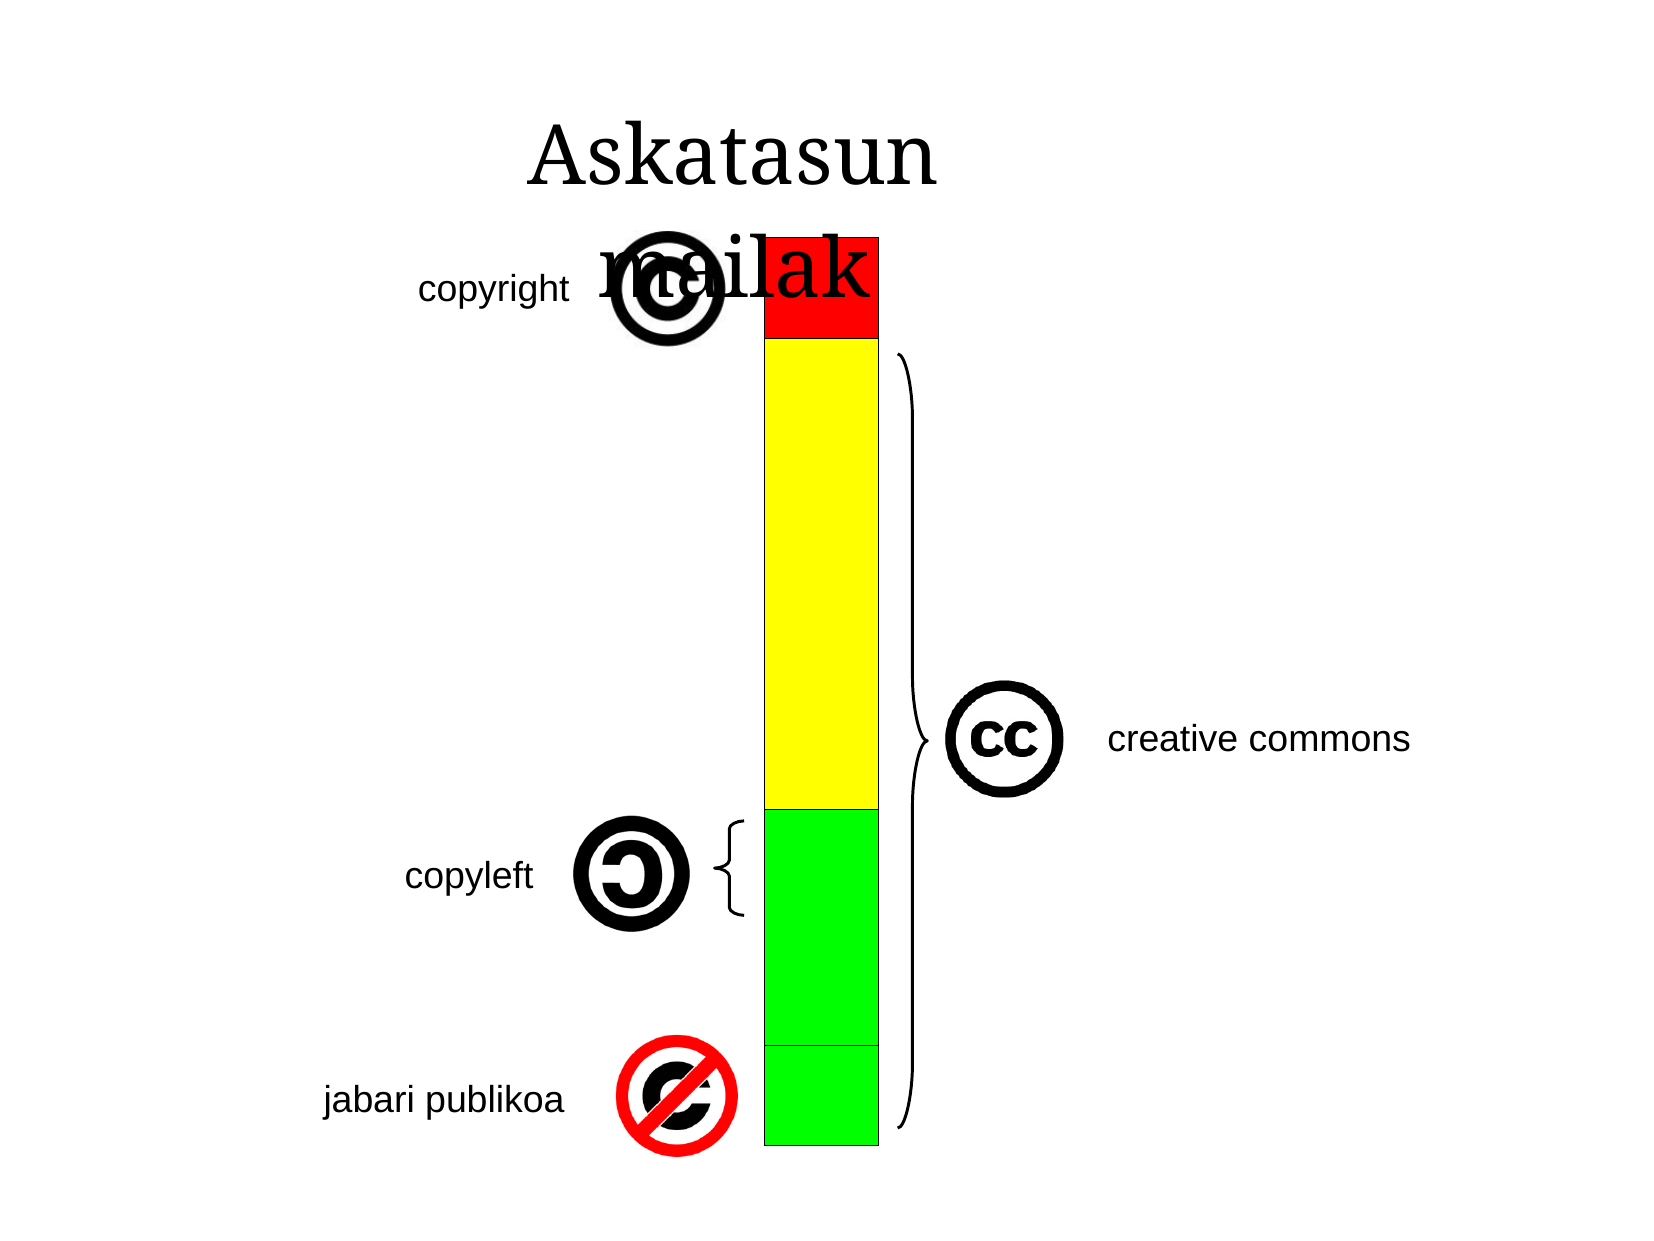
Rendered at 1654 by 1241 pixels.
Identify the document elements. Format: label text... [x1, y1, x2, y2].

text_box Askatasun mailak [513, 88, 1123, 203]
text_box copyright [403, 259, 585, 317]
picture [608, 230, 727, 351]
picture [944, 679, 1064, 798]
text_box [764, 237, 879, 1146]
text_box copyleft [389, 846, 549, 904]
text_box jabari publikoa [308, 1071, 609, 1128]
picture [608, 1027, 745, 1164]
picture [566, 808, 697, 939]
text_box creative commons [1092, 709, 1426, 767]
